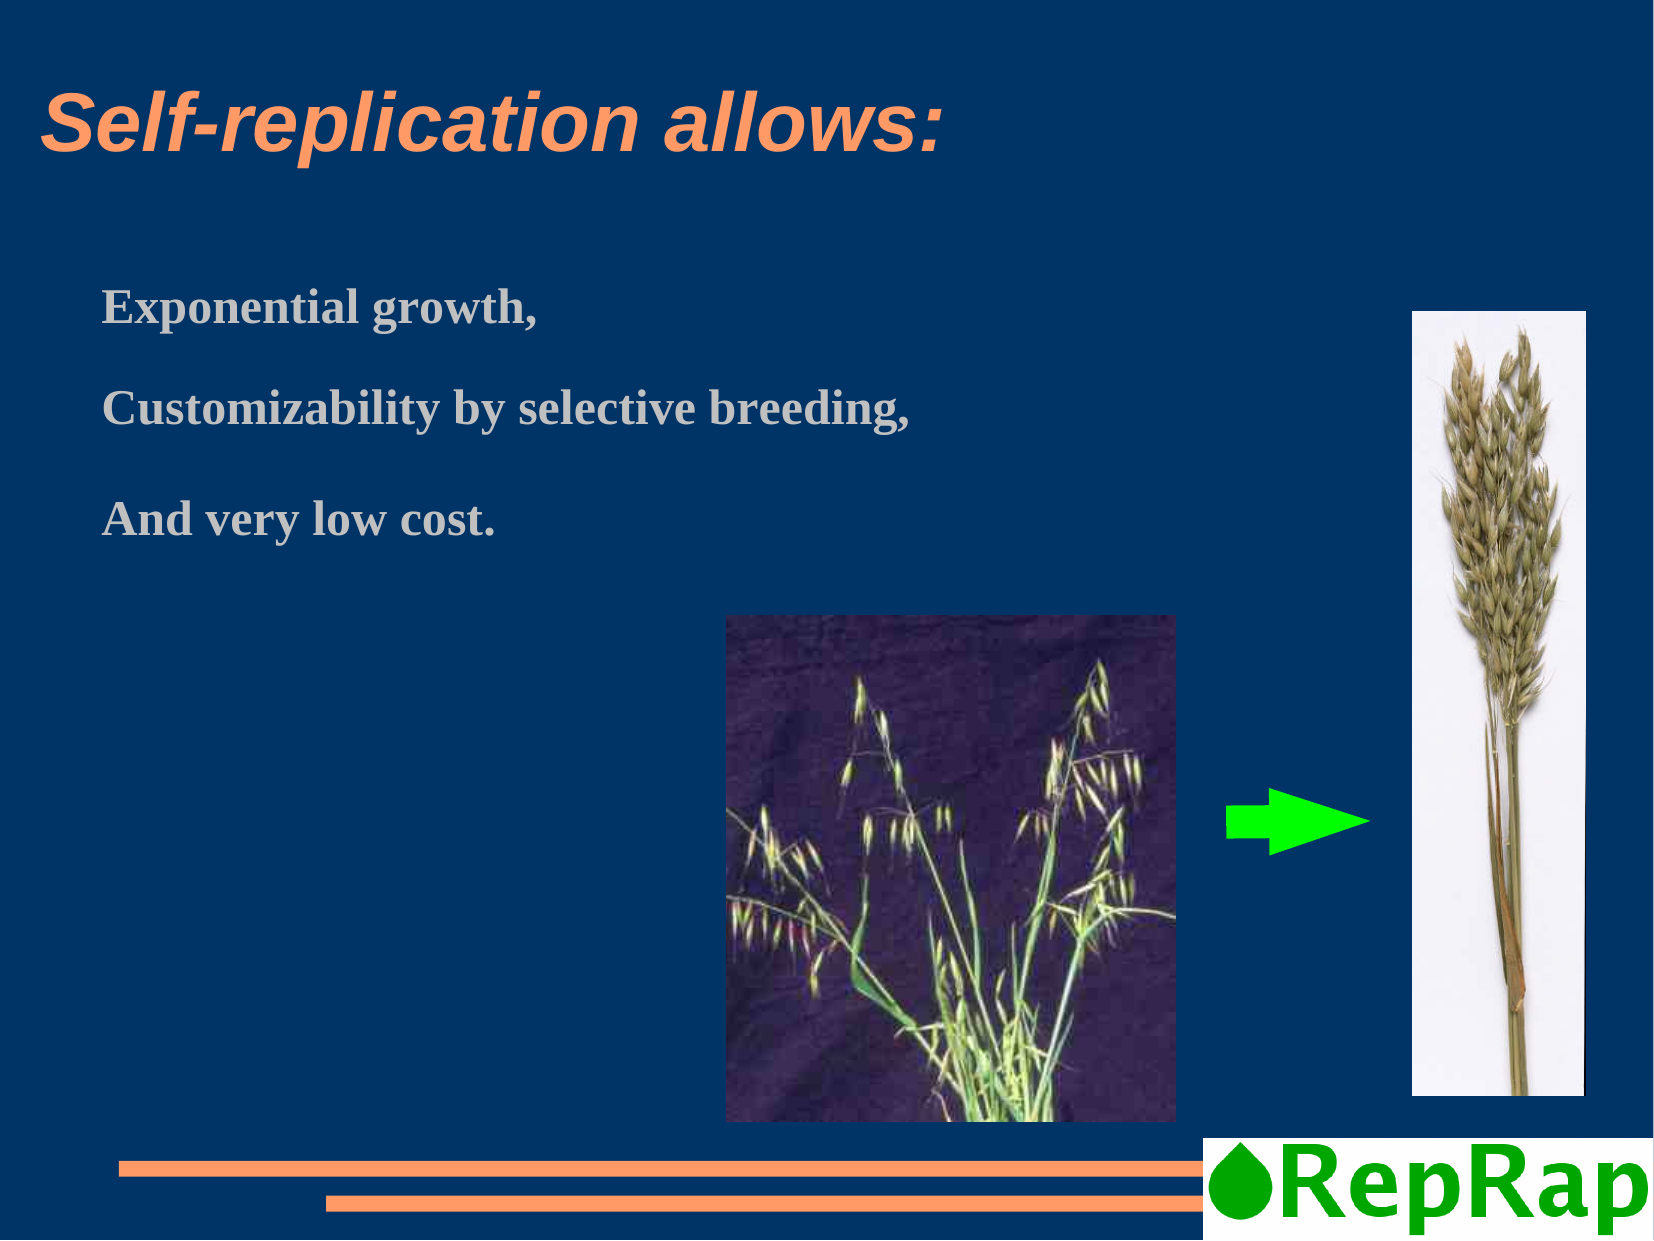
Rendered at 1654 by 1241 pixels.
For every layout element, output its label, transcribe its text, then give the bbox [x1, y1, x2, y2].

picture [1412, 311, 1586, 1096]
picture [1203, 1138, 1654, 1241]
title Self-replication allows: [40, 19, 1534, 227]
picture [726, 615, 1176, 1122]
text_box Exponential growth, Customizability by selective breeding, And very low cost. [51, 224, 1264, 761]
